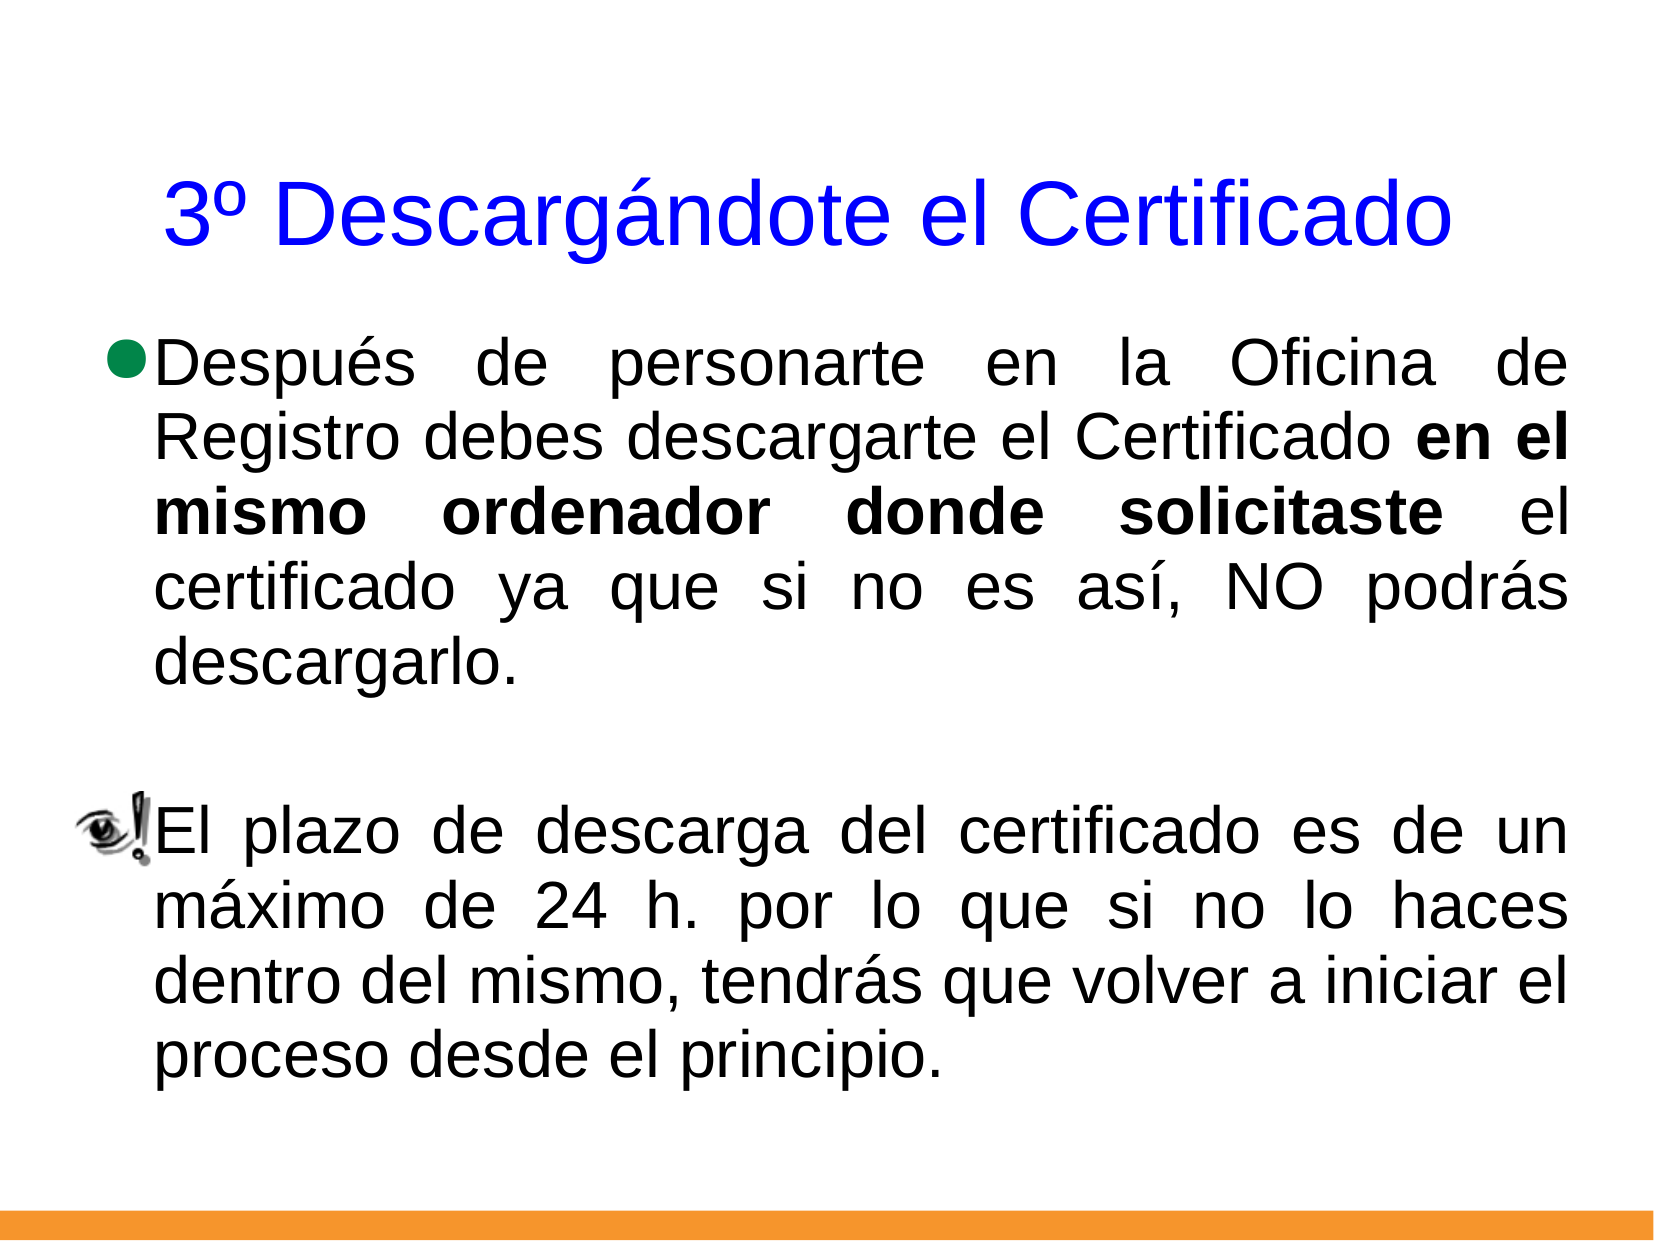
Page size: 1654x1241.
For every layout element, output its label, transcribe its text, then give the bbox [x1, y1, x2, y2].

picture [72, 791, 154, 873]
title 3º Descargándote el Certificado [64, 161, 1554, 266]
list Después de personarte en la Oficina de Registro debes descargarte el Certificado en el mismo ordenador donde solicitaste el certificado ya que si no es así, NO podrás descargarlo. El plazo de descarga del certificado es de un máximo de 24 h. por lo que si no lo haces dentro del mismo, tendrás que volver a iniciar el proceso desde el principio. [82, 324, 1571, 1109]
